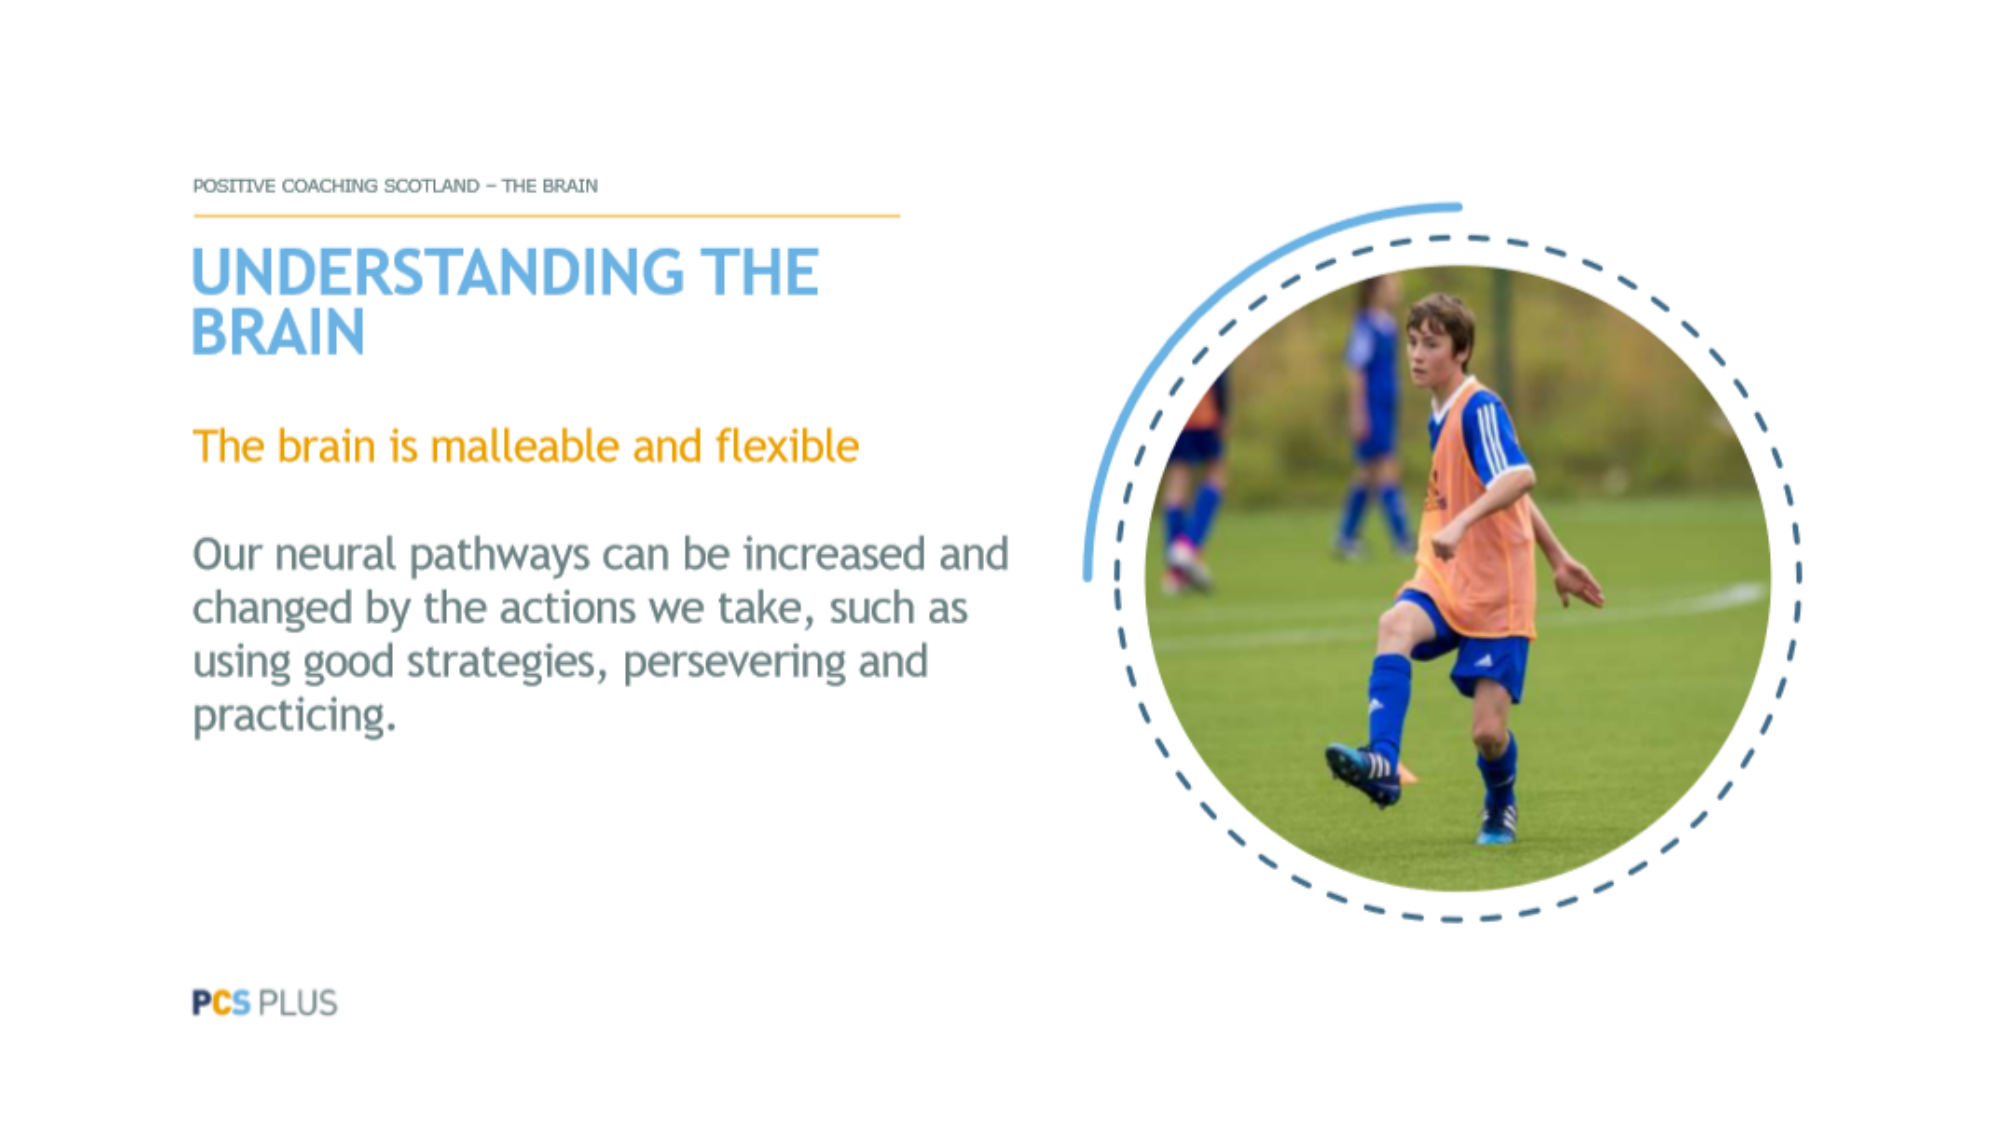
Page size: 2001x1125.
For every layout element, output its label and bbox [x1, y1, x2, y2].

picture [129, 93, 1852, 1054]
